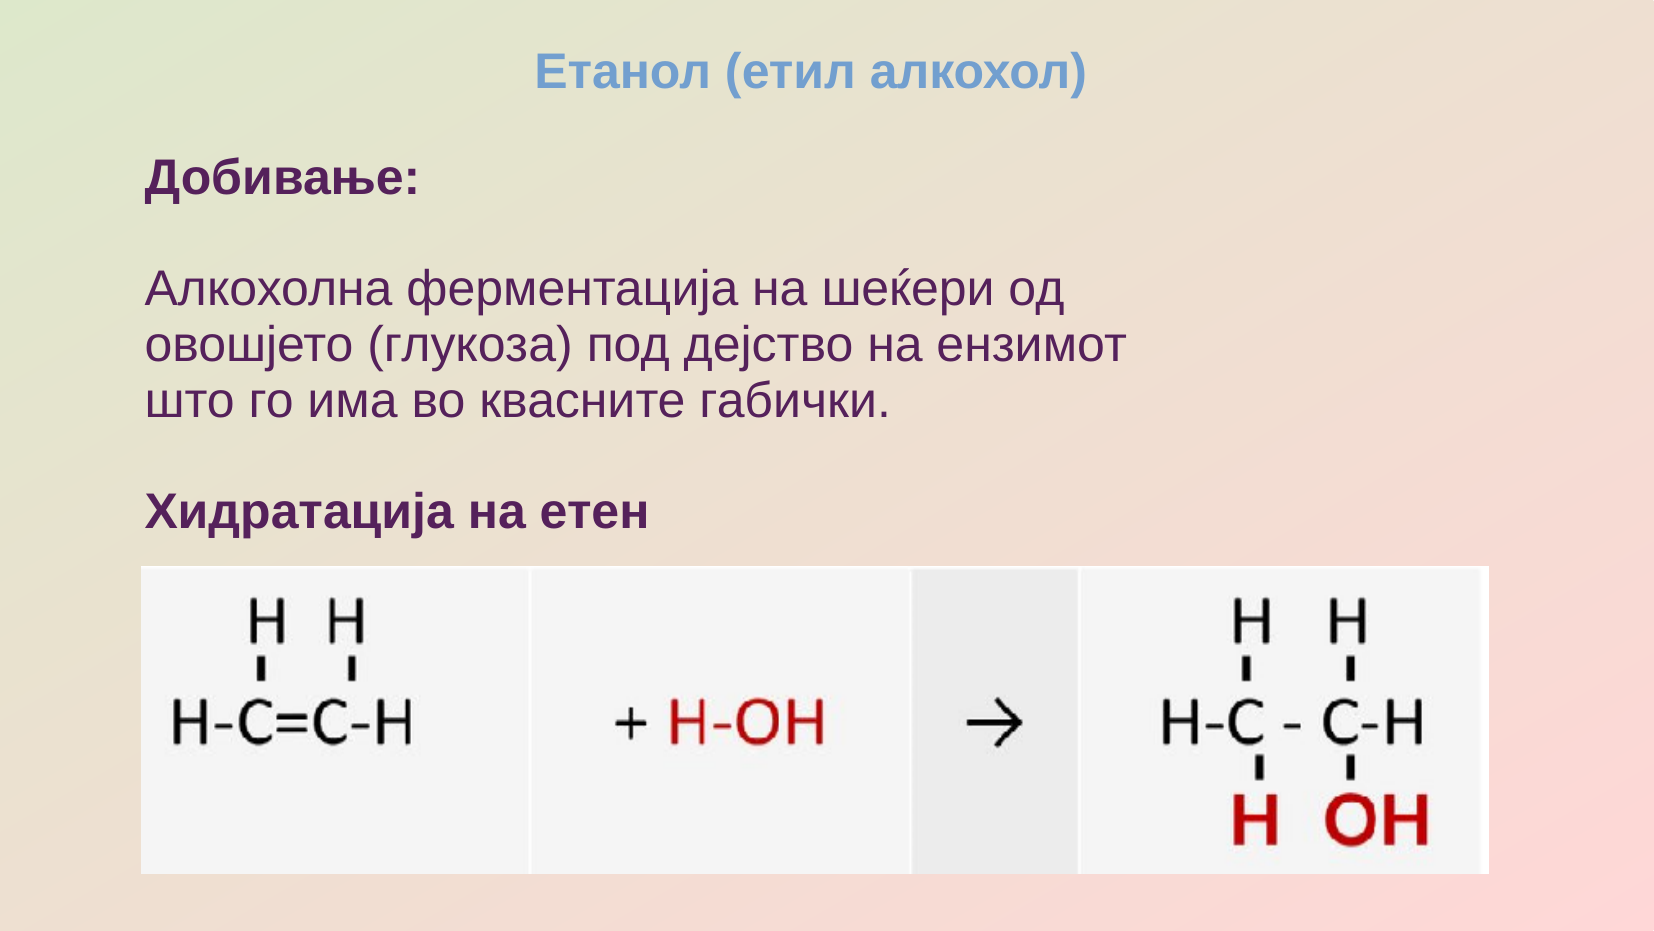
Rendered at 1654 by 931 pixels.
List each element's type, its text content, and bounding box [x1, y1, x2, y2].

picture [141, 566, 1489, 875]
text_box Етанол (етил алкохол) [519, 35, 1103, 107]
text_box Добивање: Алкохолна ферментација на шеќери од овошјето (глукоза) под дејство на ензимот што го има во квасните габички. Хидратација на етен [129, 141, 1229, 826]
